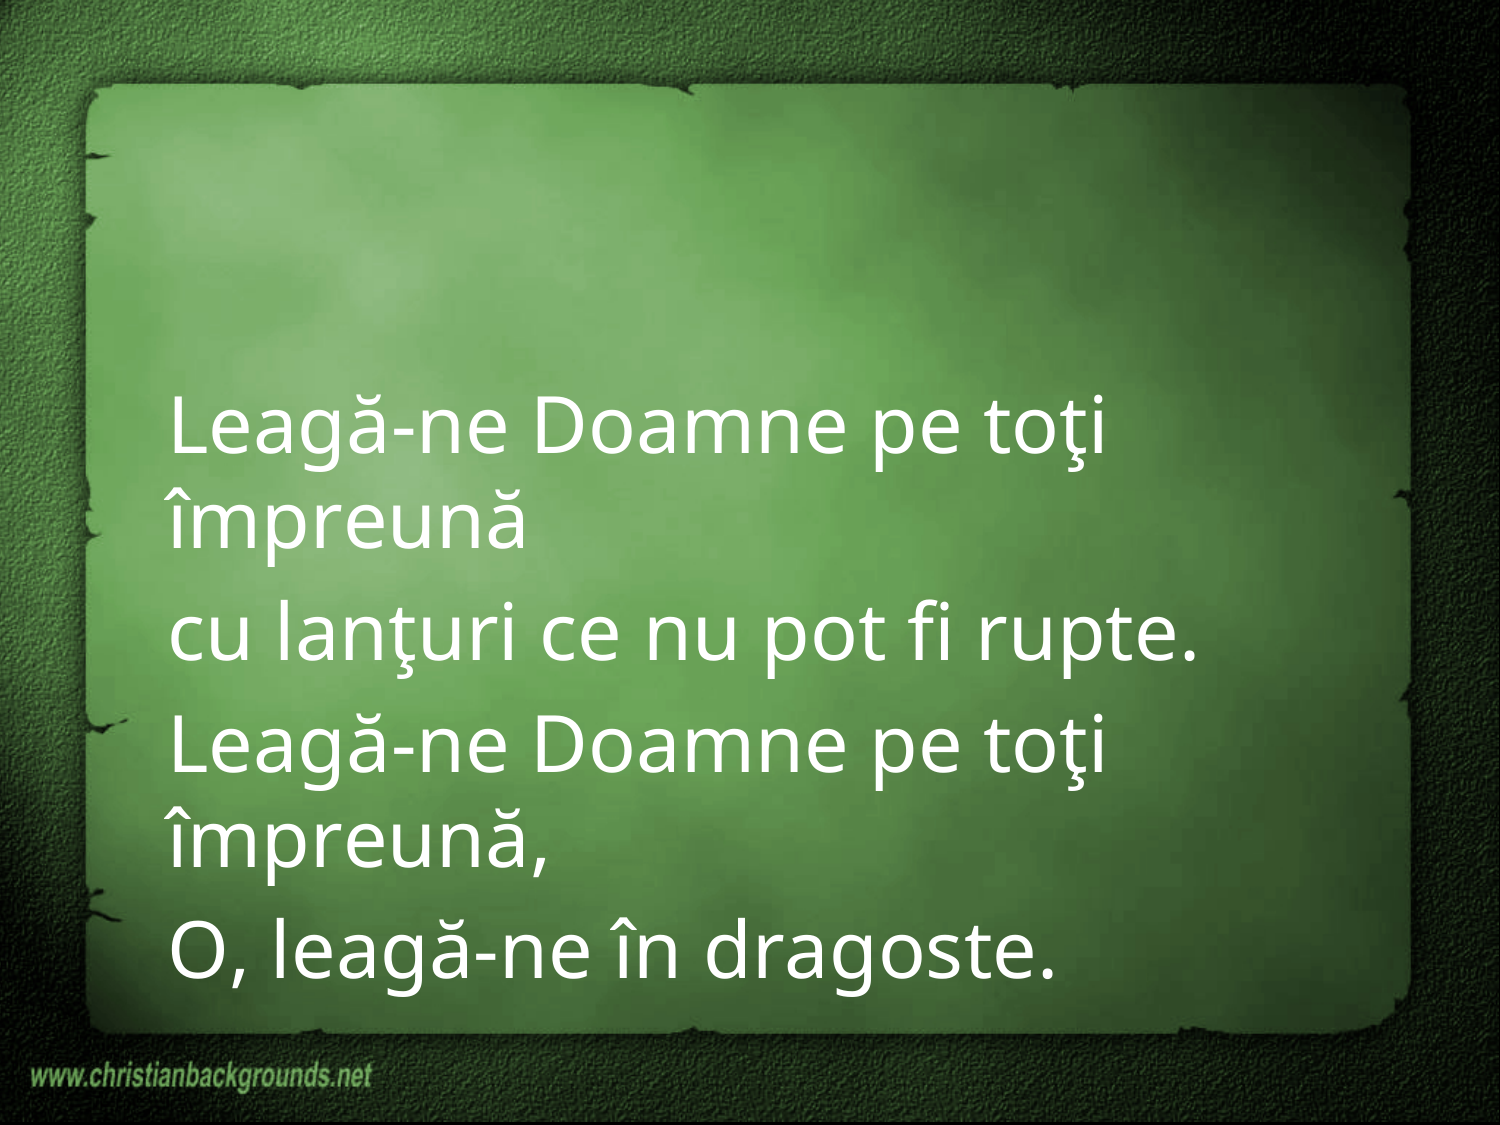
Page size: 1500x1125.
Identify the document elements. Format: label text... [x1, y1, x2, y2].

text_box Leagă-ne Doamne pe toţi împreună cu lanţuri ce nu pot fi rupte. Leagă-ne Doamne pe toţi împreună, O, leagă-ne în dragoste. [152, 367, 1473, 813]
picture [0, 0, 1499, 1122]
